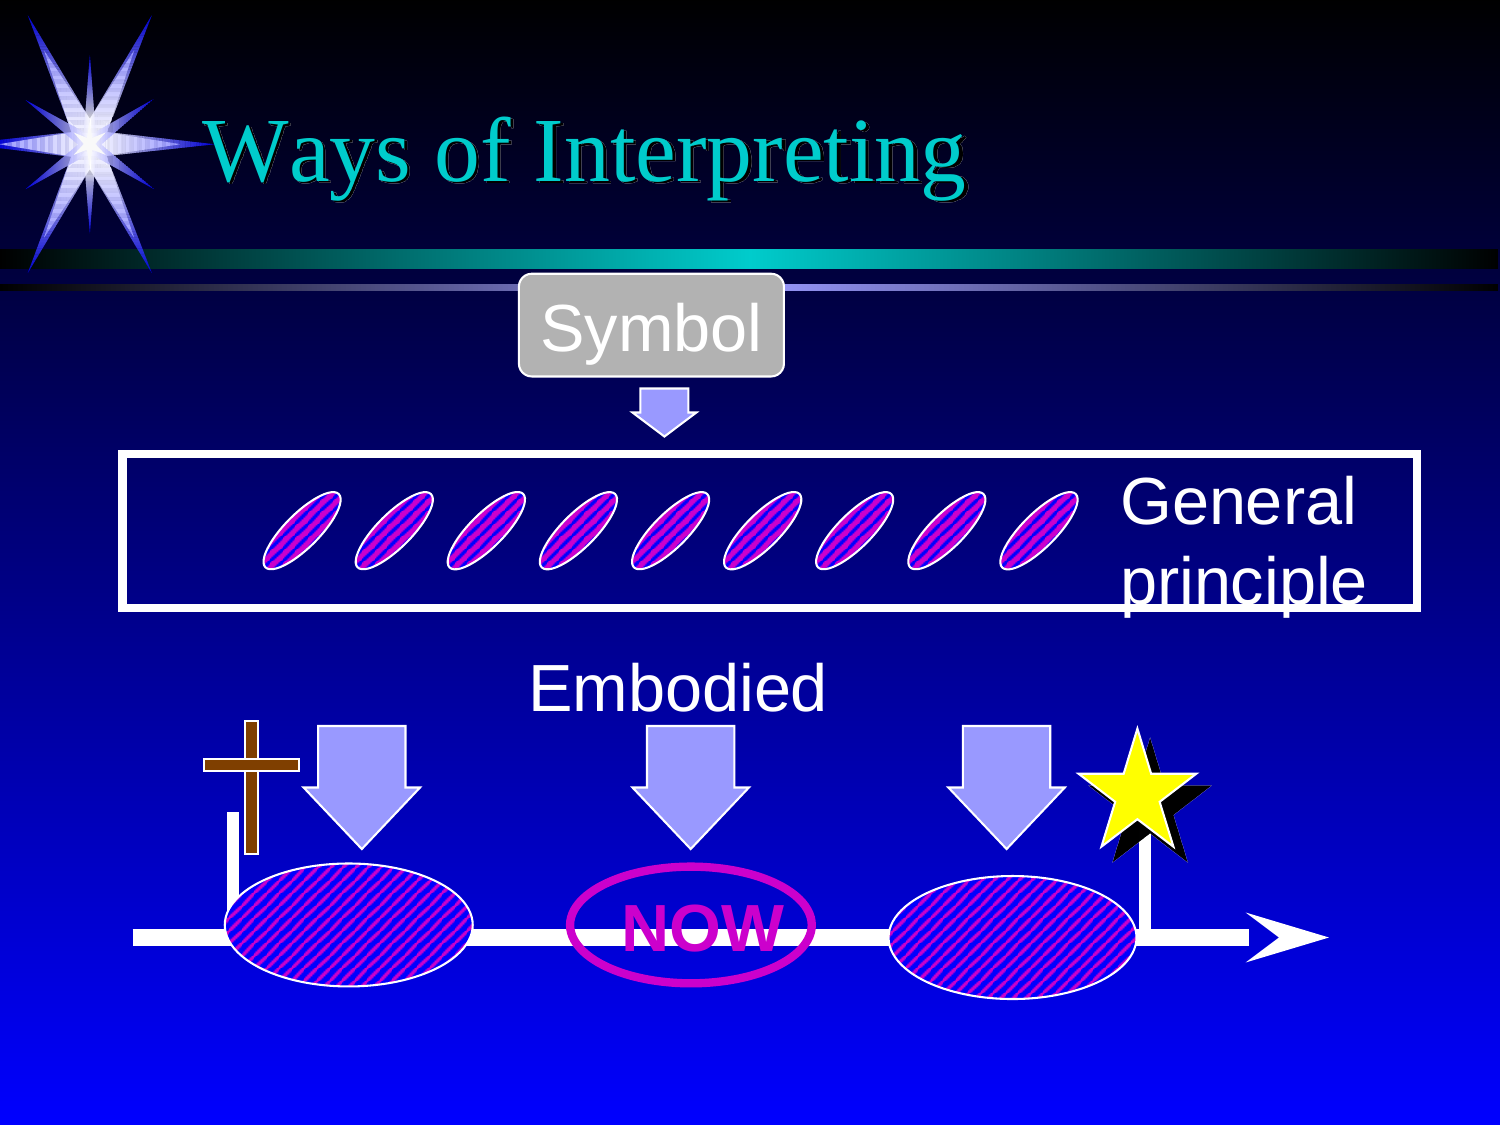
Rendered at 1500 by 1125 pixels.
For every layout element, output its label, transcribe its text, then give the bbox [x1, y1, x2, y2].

text_box [632, 733, 749, 850]
text_box [1078, 728, 1197, 847]
text_box [724, 492, 802, 570]
text_box [303, 726, 421, 850]
text_box [224, 863, 473, 987]
text_box [908, 492, 986, 570]
text_box [539, 492, 617, 570]
text_box [447, 492, 525, 570]
text_box Embodied [513, 637, 922, 733]
text_box General principle [1105, 449, 1461, 626]
text_box [632, 388, 697, 437]
text_box [632, 492, 710, 570]
text_box [888, 876, 1137, 1000]
text_box [263, 492, 341, 570]
text_box [355, 492, 433, 570]
text_box NOW [570, 866, 812, 984]
text_box Symbol [518, 273, 784, 377]
text_box [204, 721, 300, 854]
text_box [1000, 492, 1078, 570]
text_box [948, 726, 1065, 850]
text_box [816, 492, 894, 570]
title Ways of Interpreting [187, 56, 1463, 244]
